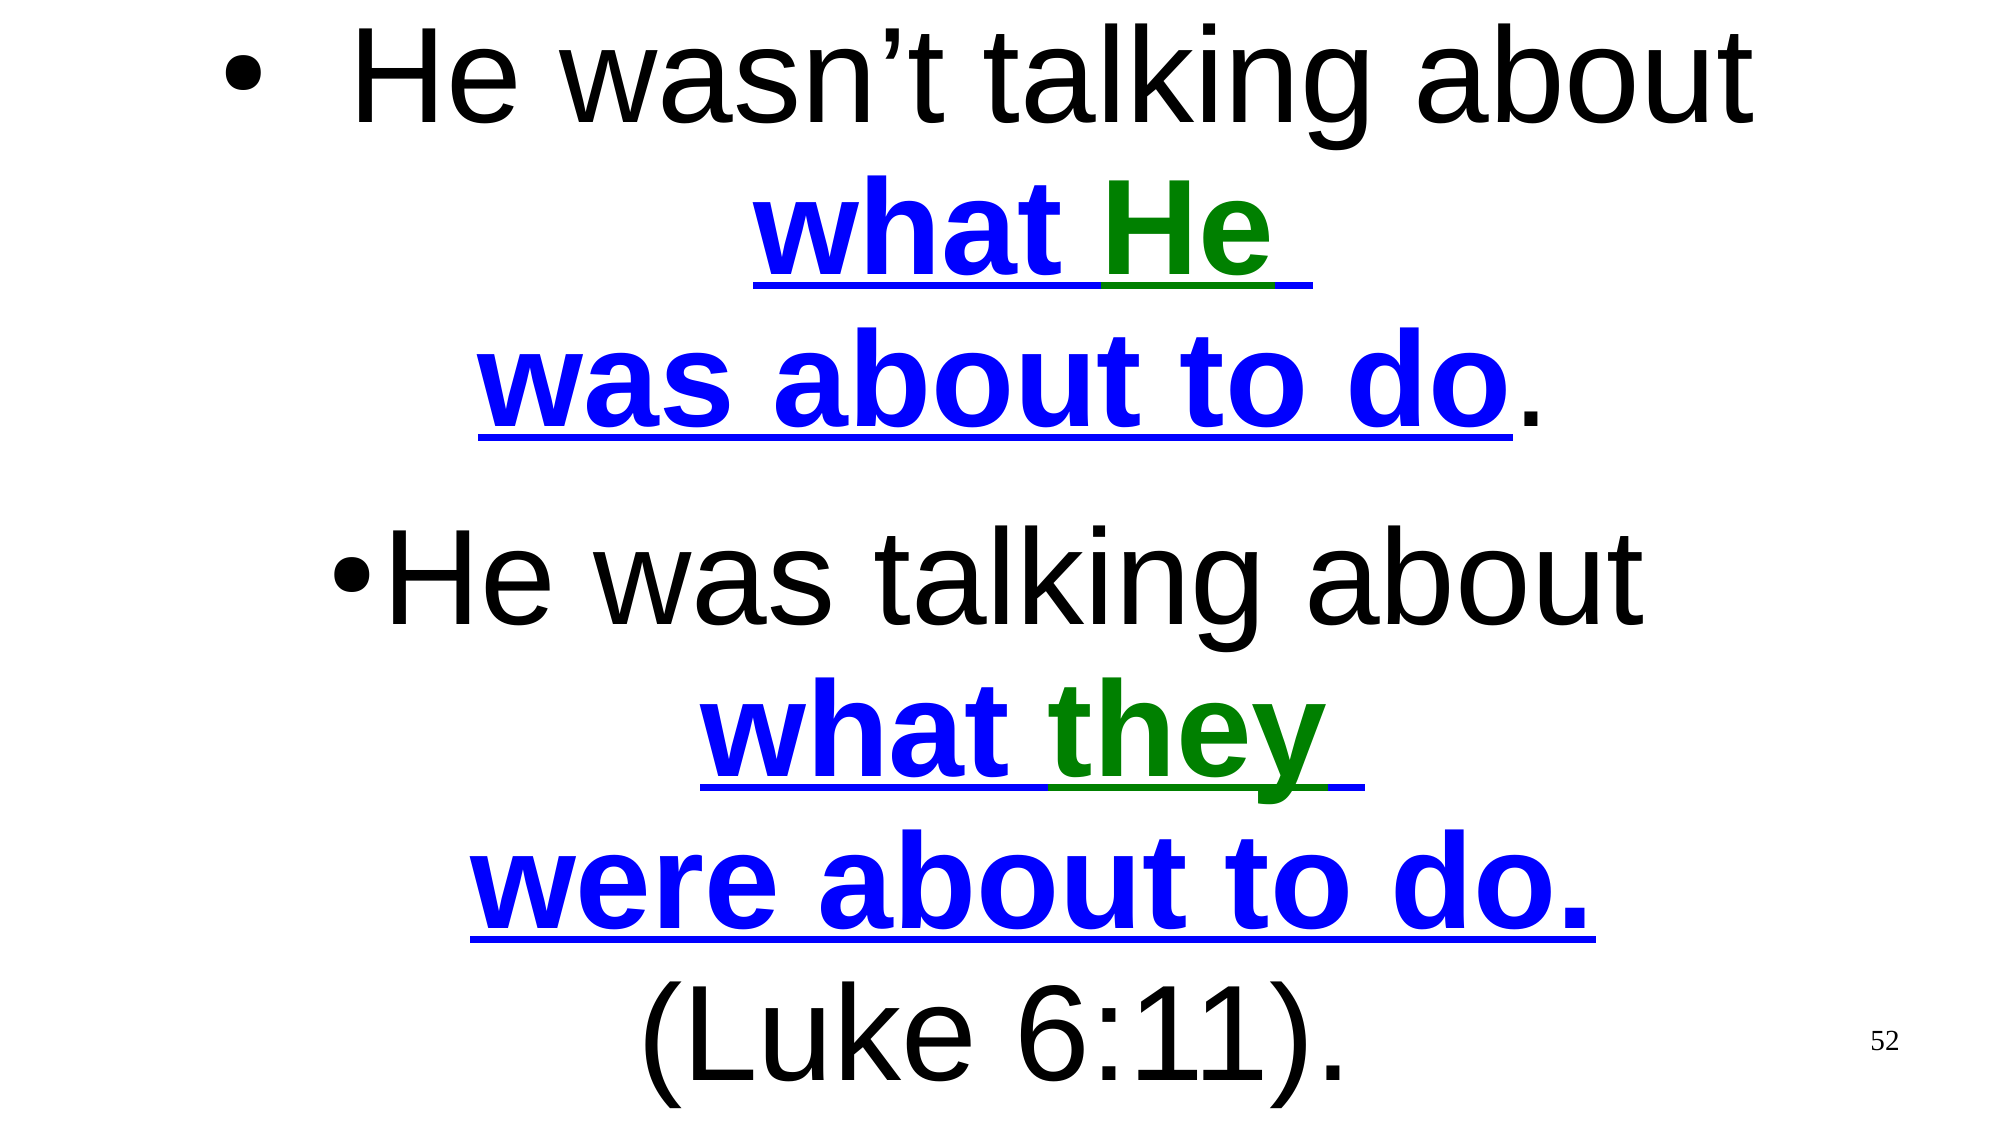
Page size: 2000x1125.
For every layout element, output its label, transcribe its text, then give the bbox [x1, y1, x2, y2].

list He wasn’t talking about what He was about to do. He was talking about what they were about to do. (Luke 6:11). [0, 0, 1996, 1123]
